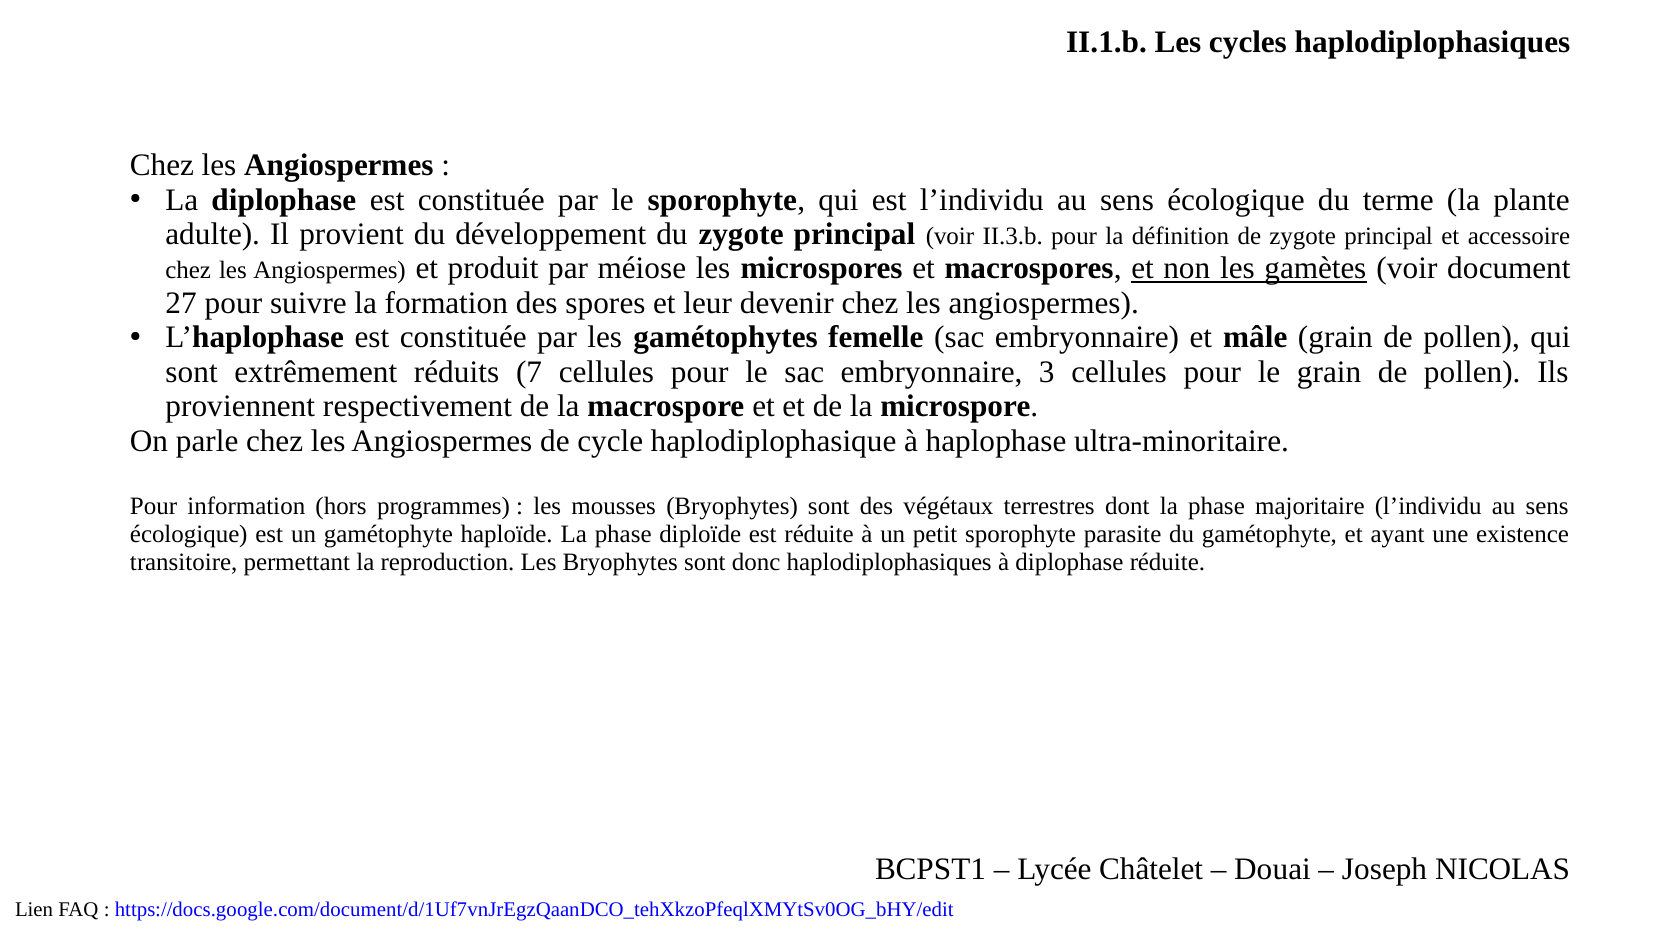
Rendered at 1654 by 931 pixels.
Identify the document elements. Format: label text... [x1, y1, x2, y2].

text_box II.1.b. Les cycles haplodiplophasiques [165, 5, 1572, 78]
text_box Chez les Angiospermes : La diplophase est constituée par le sporophyte, qui est l’individu au sens écologique du terme (la plante adulte). Il provient du développement du zygote principal (voir II.3.b. pour la définition de zygote principal et accessoire chez les Angiospermes) et produit par méiose les microspores et macrospores, et non les gamètes (voir document 27 pour suivre la formation des spores et leur devenir chez les angiospermes). L’haplophase est constituée par les gamétophytes femelle (sac embryonnaire) et mâle (grain de pollen), qui sont extrêmement réduits (7 cellules pour le sac embryonnaire, 3 cellules pour le grain de pollen). Ils proviennent respectivement de la macrospore et et de la microspore. On parle chez les Angiospermes de cycle haplodiplophasique à haplophase ultra-minoritaire. Pour information (hors programmes) : les mousses (Bryophytes) sont des végétaux terrestres dont la phase majoritaire (l’individu au sens écologique) est un gamétophyte haploïde. La phase diploïde est réduite à un petit sporophyte parasite du gamétophyte, et ayant une existence transitoire, permettant la reproduction. Les Bryophytes sont donc haplodiplophasiques à diplophase réduite. [129, 147, 1571, 867]
text_box BCPST1 – Lycée Châtelet – Douai – Joseph NICOLAS [637, 867, 1571, 905]
text_box Lien FAQ : https://docs.google.com/document/d/1Uf7vnJrEgzQaanDCO_tehXkzoPfeqlXMYtSv0OG_bHY/edit [0, 897, 993, 931]
